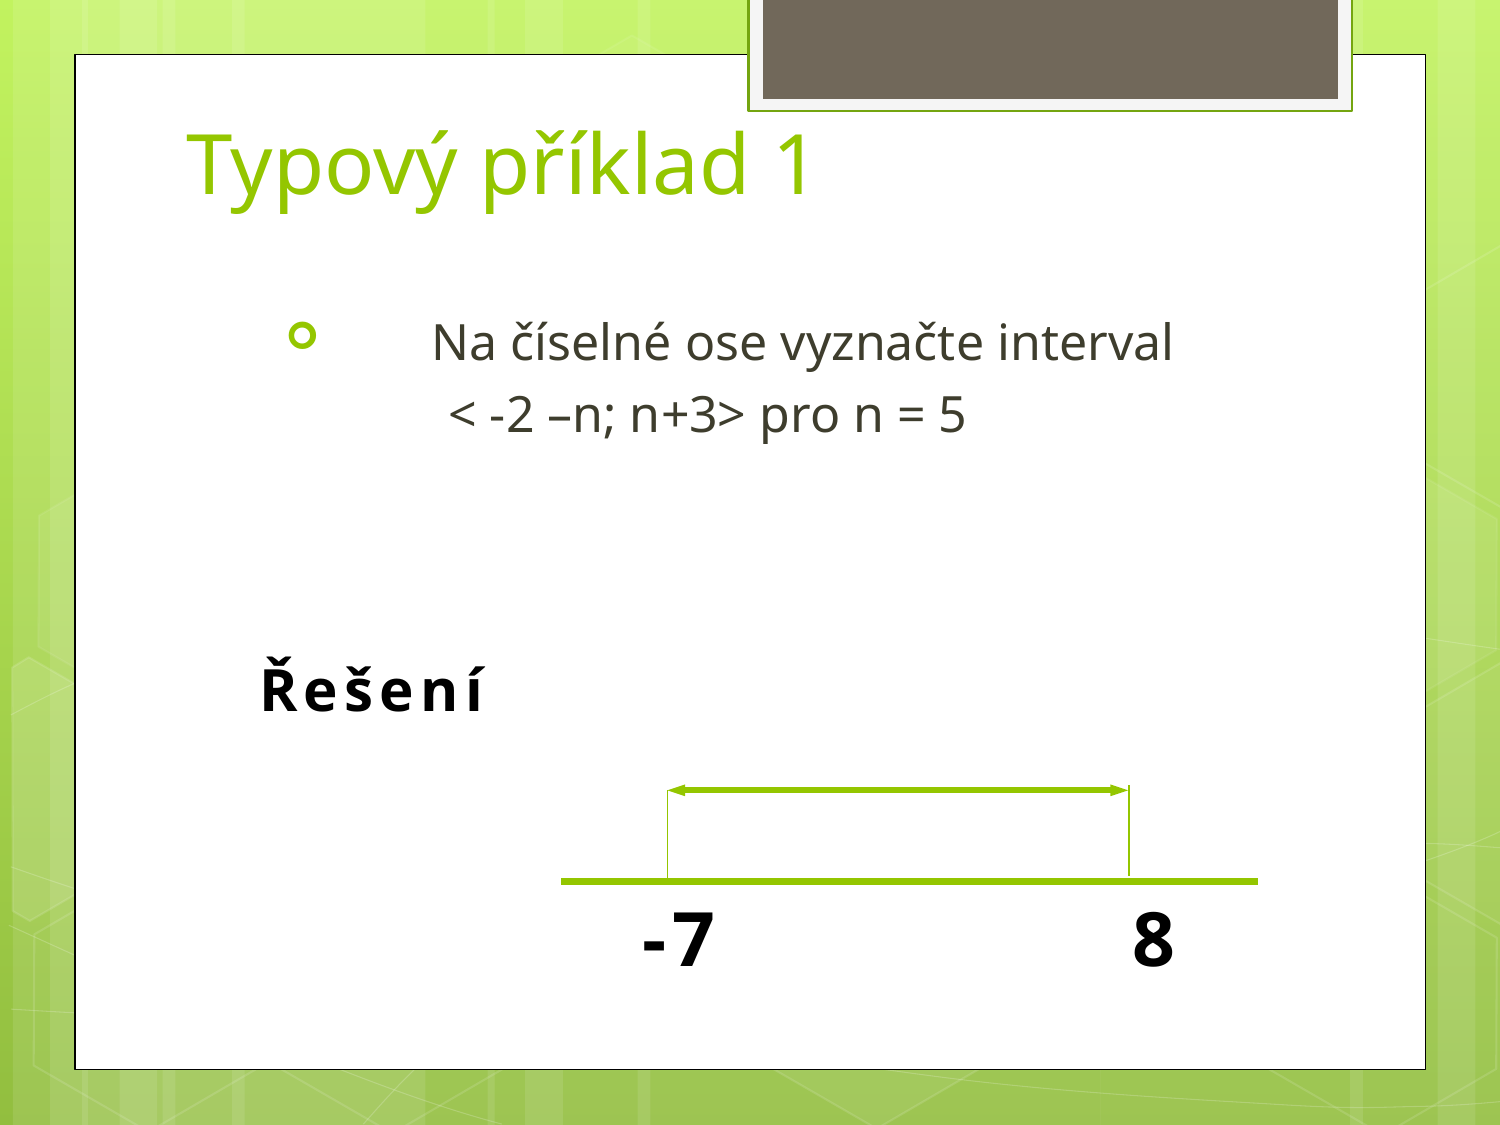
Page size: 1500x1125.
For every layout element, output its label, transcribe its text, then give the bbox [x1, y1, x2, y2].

text_box -7 8 [627, 884, 1192, 989]
list Na číselné ose vyznačte interval < -2 –n; n+3> pro n = 5 [64, 302, 1415, 497]
title Typový příklad 1 [171, 30, 1415, 219]
text_box Řešení [244, 646, 498, 731]
